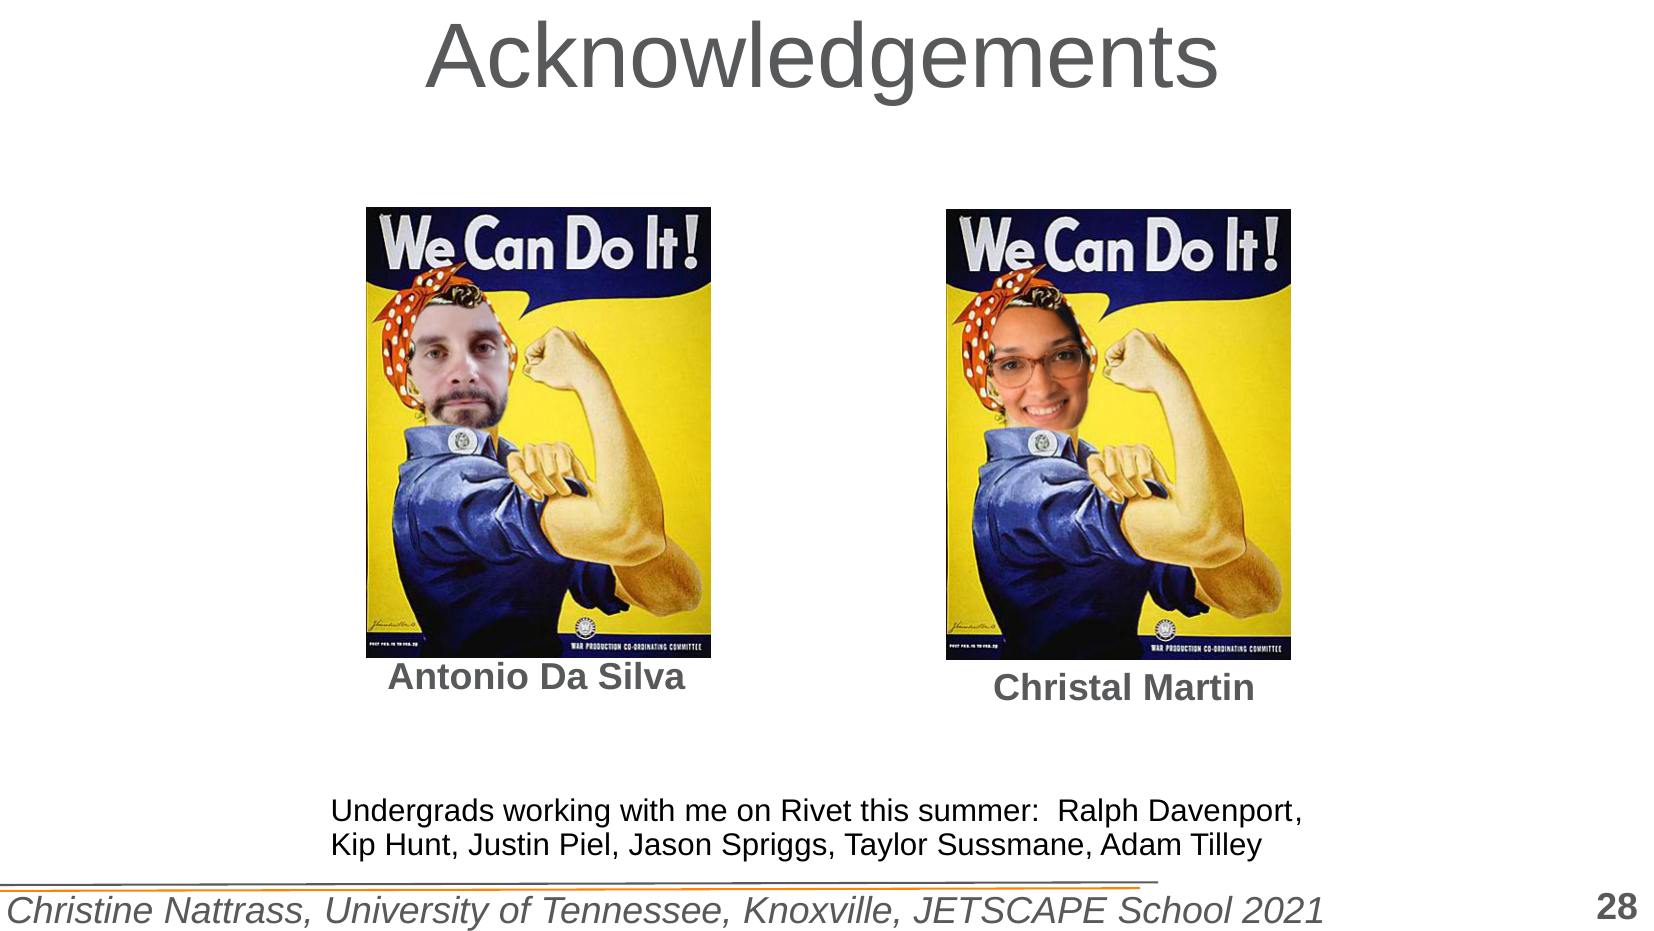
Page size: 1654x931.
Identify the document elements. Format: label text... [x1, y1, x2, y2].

text_box Undergrads working with me on Rivet this summer: Ralph Davenport, Kip Hunt, Justin Piel, Jason Spriggs, Taylor Sussmane, Adam Tilley [315, 785, 1338, 912]
picture [366, 207, 711, 658]
text_box Antonio Da Silva [372, 658, 701, 706]
title Acknowledgements [82, 37, 1571, 193]
text_box Christal Martin [978, 658, 1351, 720]
picture [946, 209, 1291, 661]
